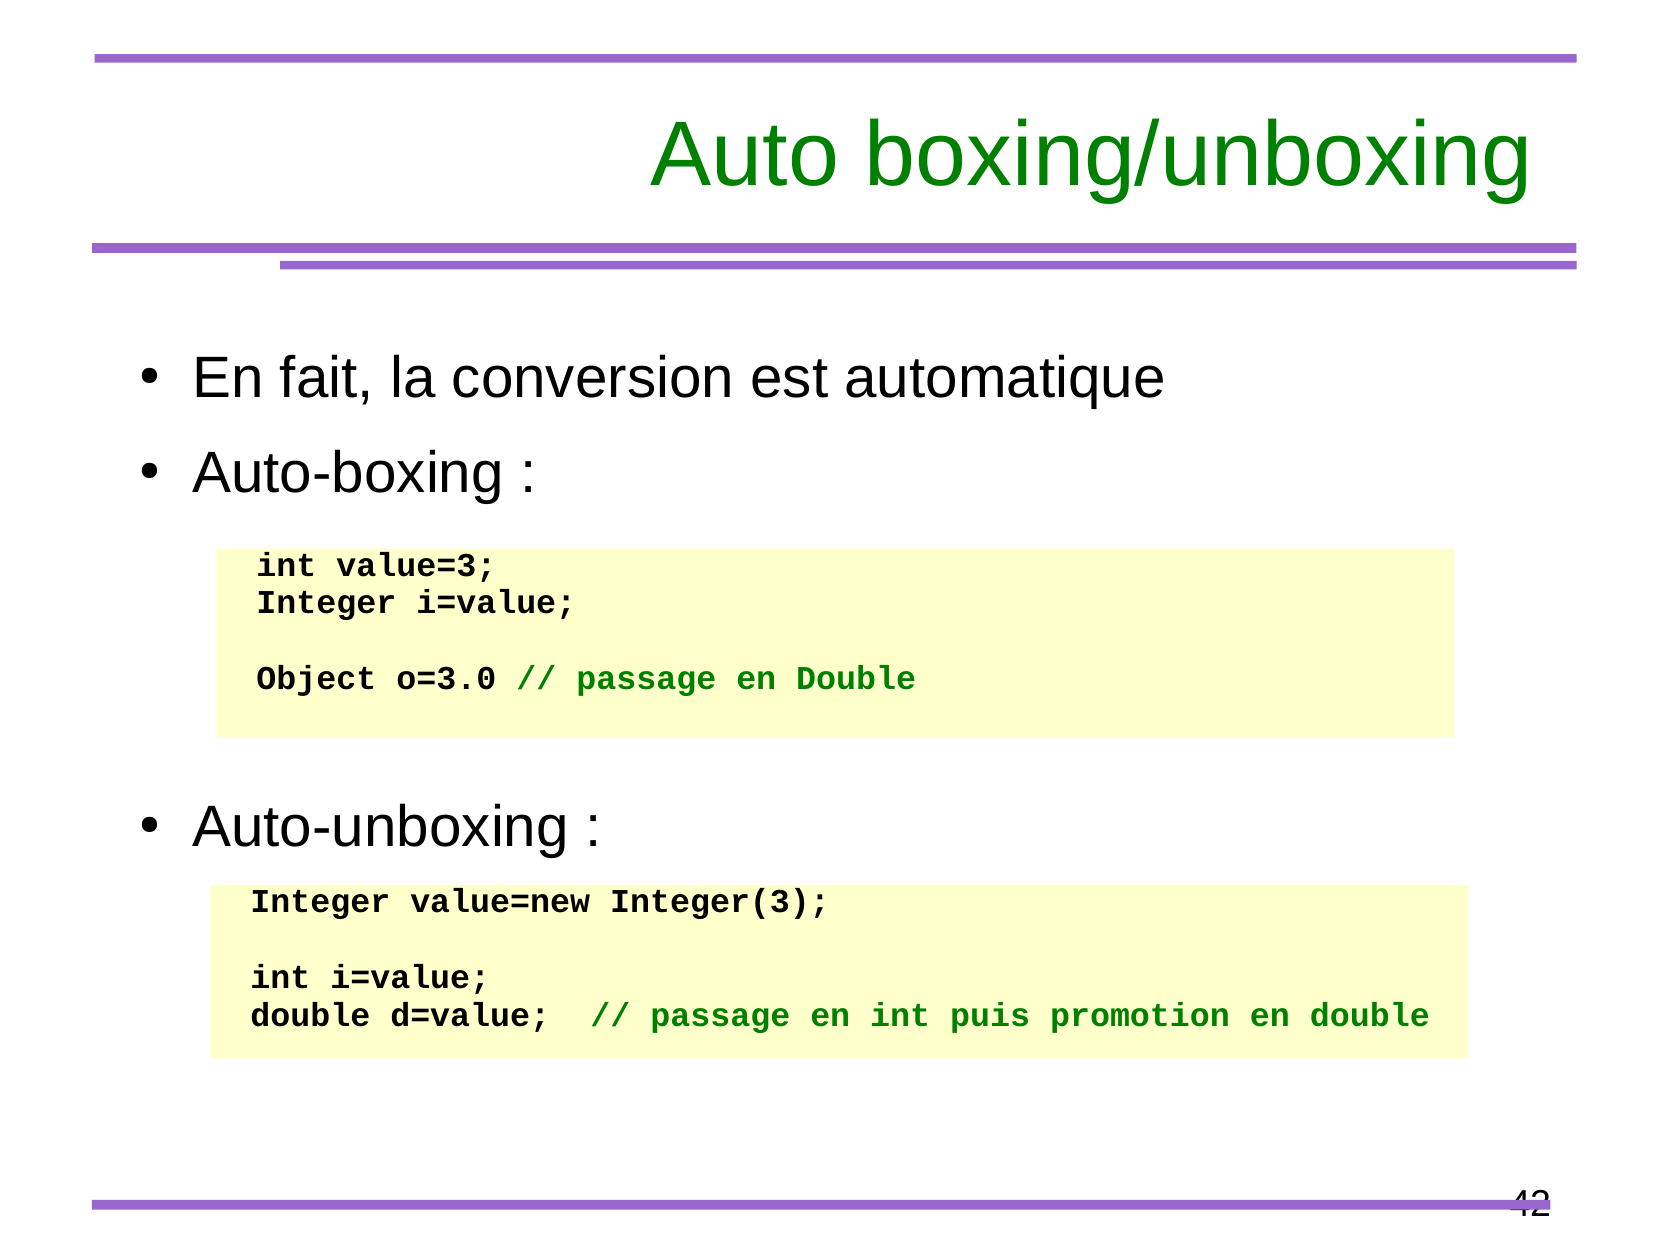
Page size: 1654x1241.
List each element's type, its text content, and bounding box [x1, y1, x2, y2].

text_box Integer value=new Integer(3); int i=value; double d=value; // passage en int puis promotion en double [210, 885, 1468, 1059]
list En fait, la conversion est automatique Auto-boxing : Auto-unboxing : [121, 344, 1534, 1127]
text_box int value=3; Integer i=value; Object o=3.0 // passage en Double [216, 548, 1455, 738]
title Auto boxing/unboxing [121, 49, 1534, 257]
